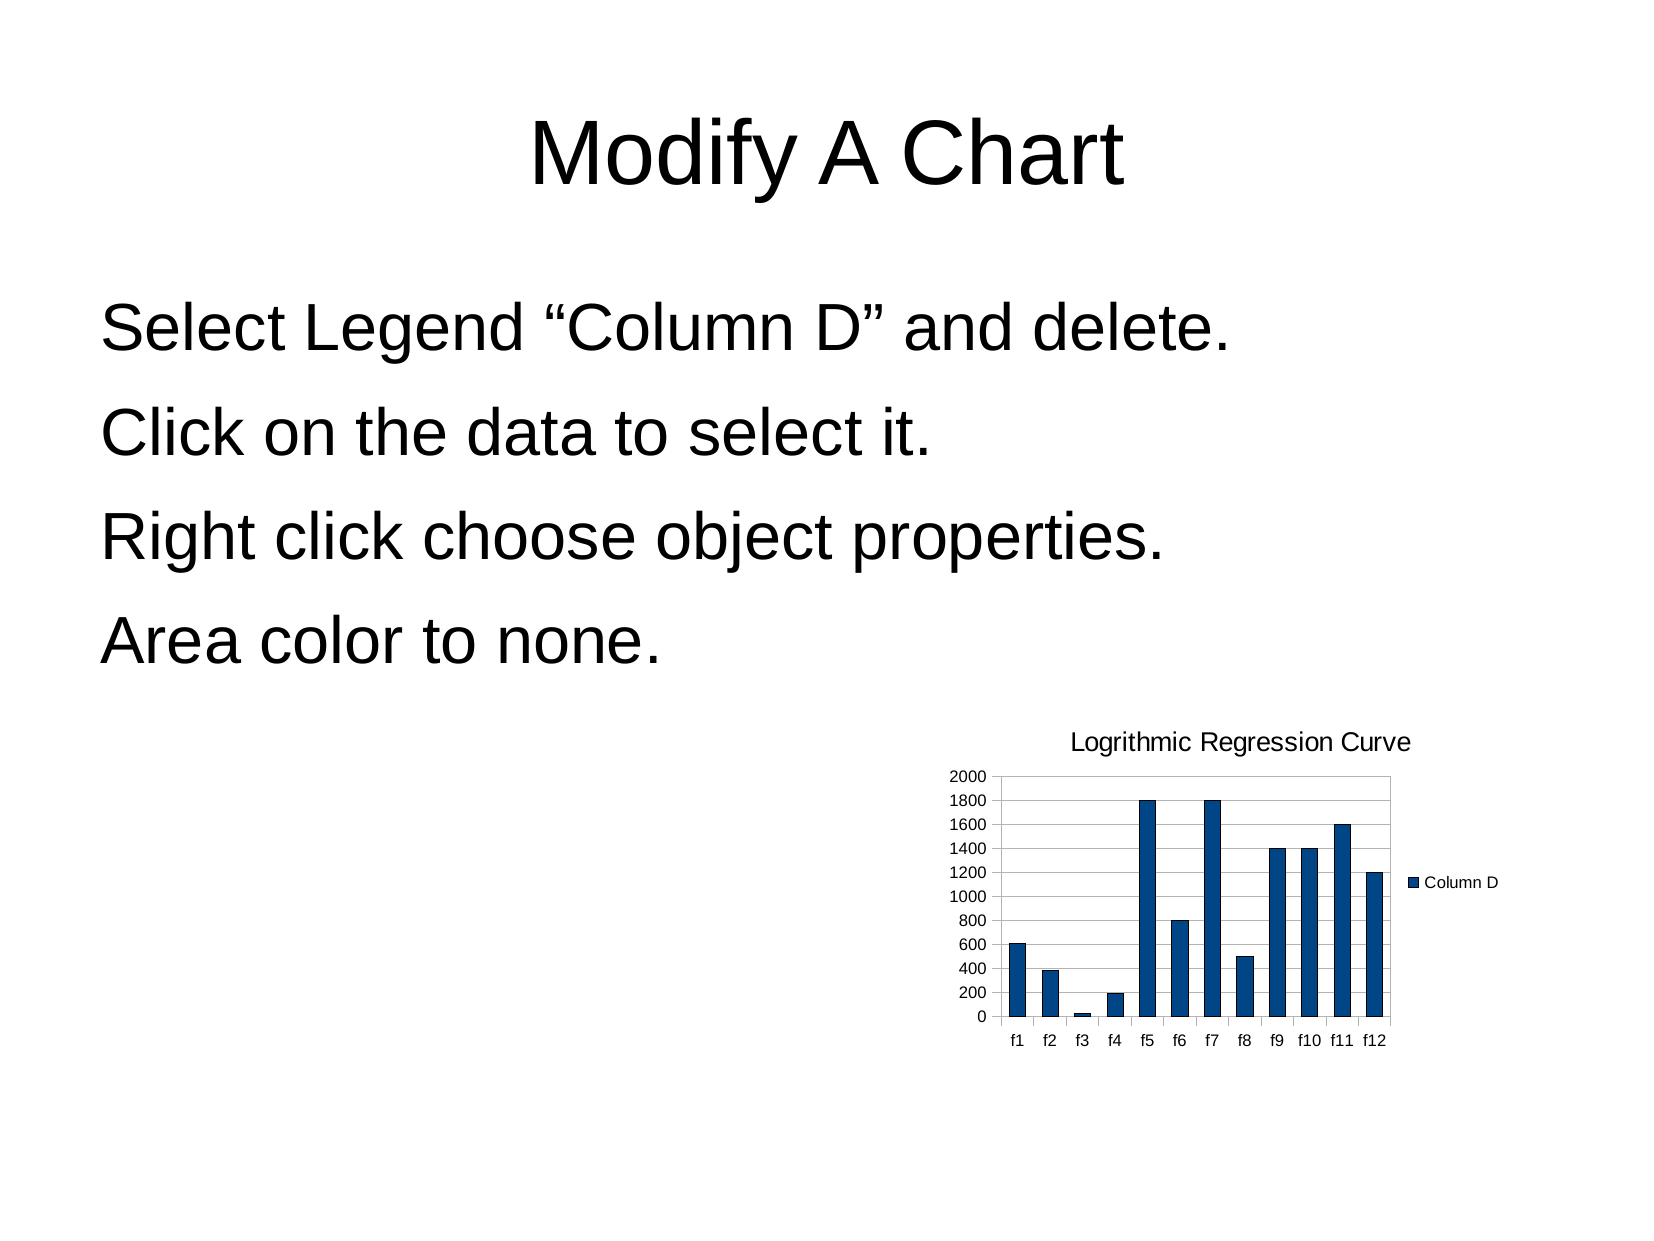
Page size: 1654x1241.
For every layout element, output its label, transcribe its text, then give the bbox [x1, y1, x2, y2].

list Select Legend “Column D” and delete. Click on the data to select it. Right click choose object properties. Area color to none. [82, 290, 1571, 1094]
title Modify A Chart [82, 56, 1571, 250]
chart [937, 712, 1528, 1064]
